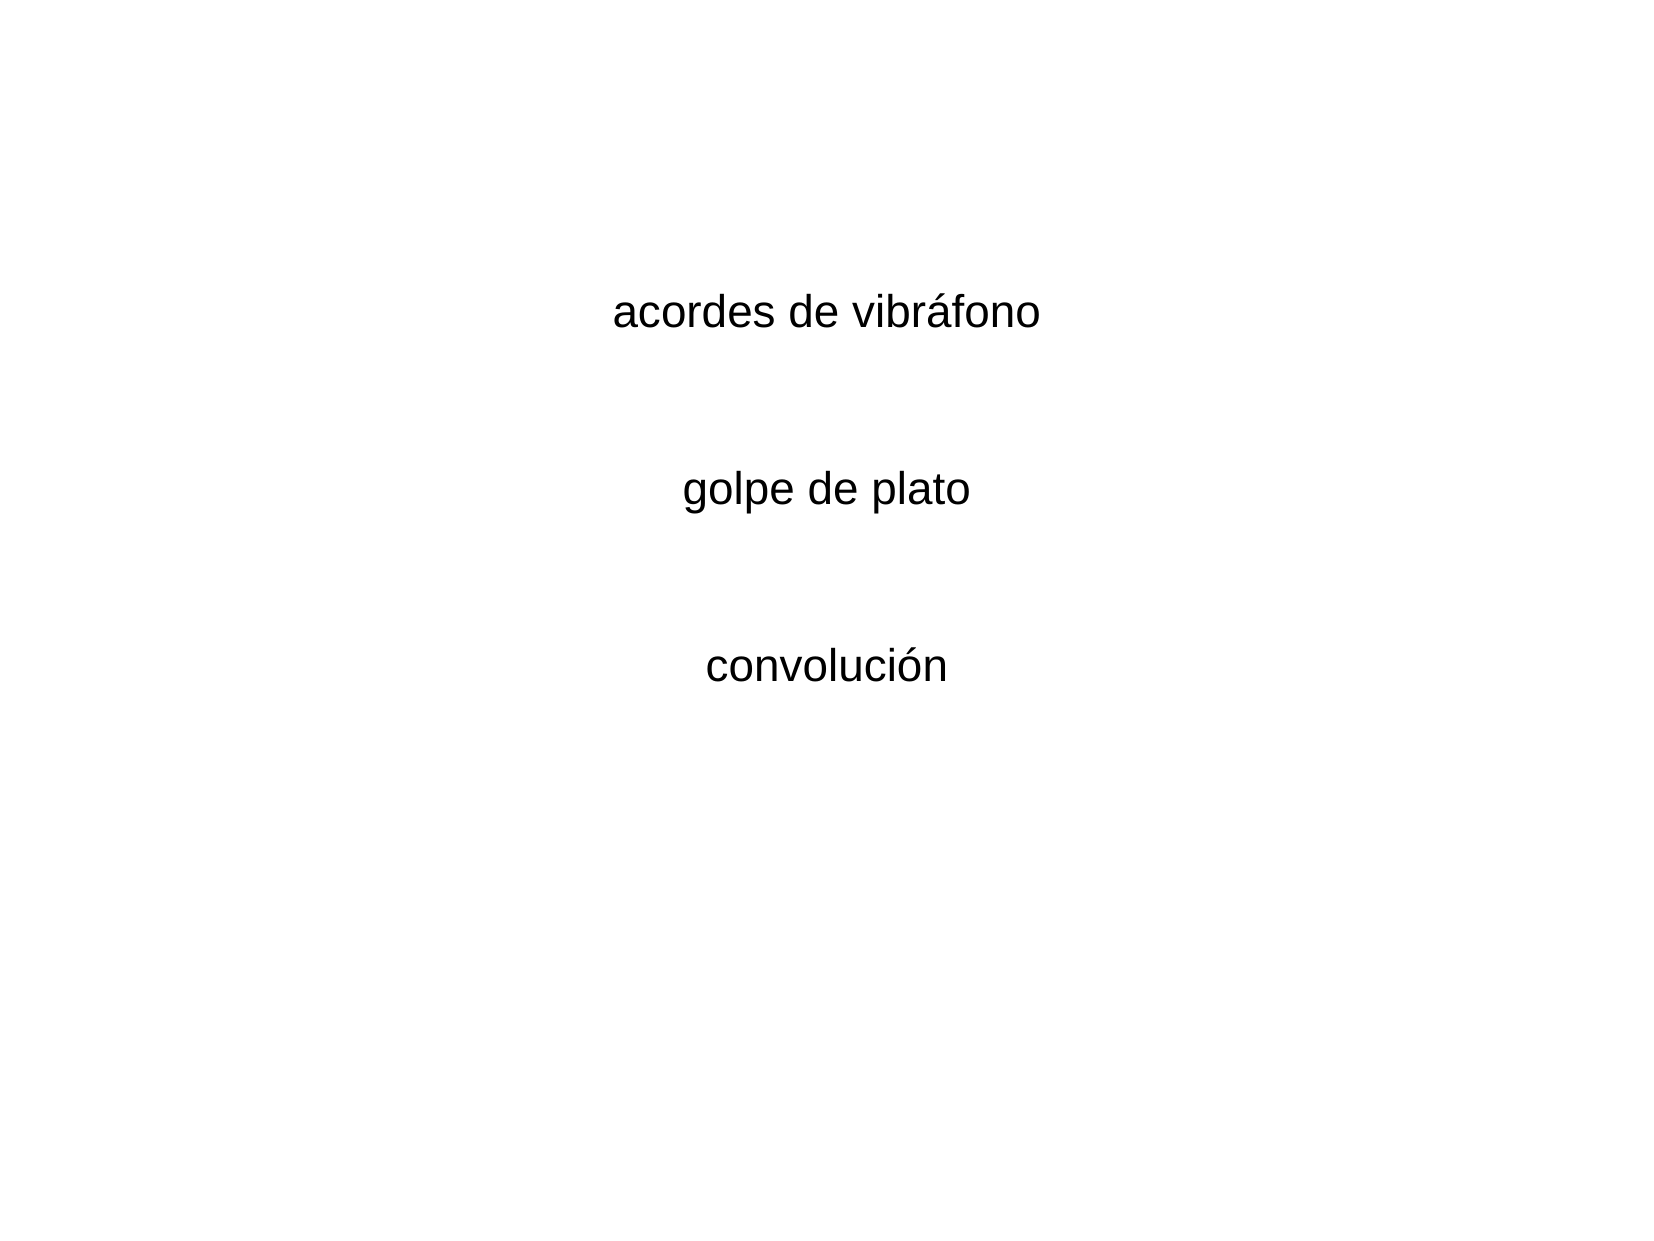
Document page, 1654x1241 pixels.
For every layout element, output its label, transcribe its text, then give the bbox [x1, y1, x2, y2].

text_box golpe de plato [82, 415, 1571, 562]
text_box convolución [82, 592, 1571, 739]
subtitle acordes de vibráfono [82, 238, 1571, 384]
